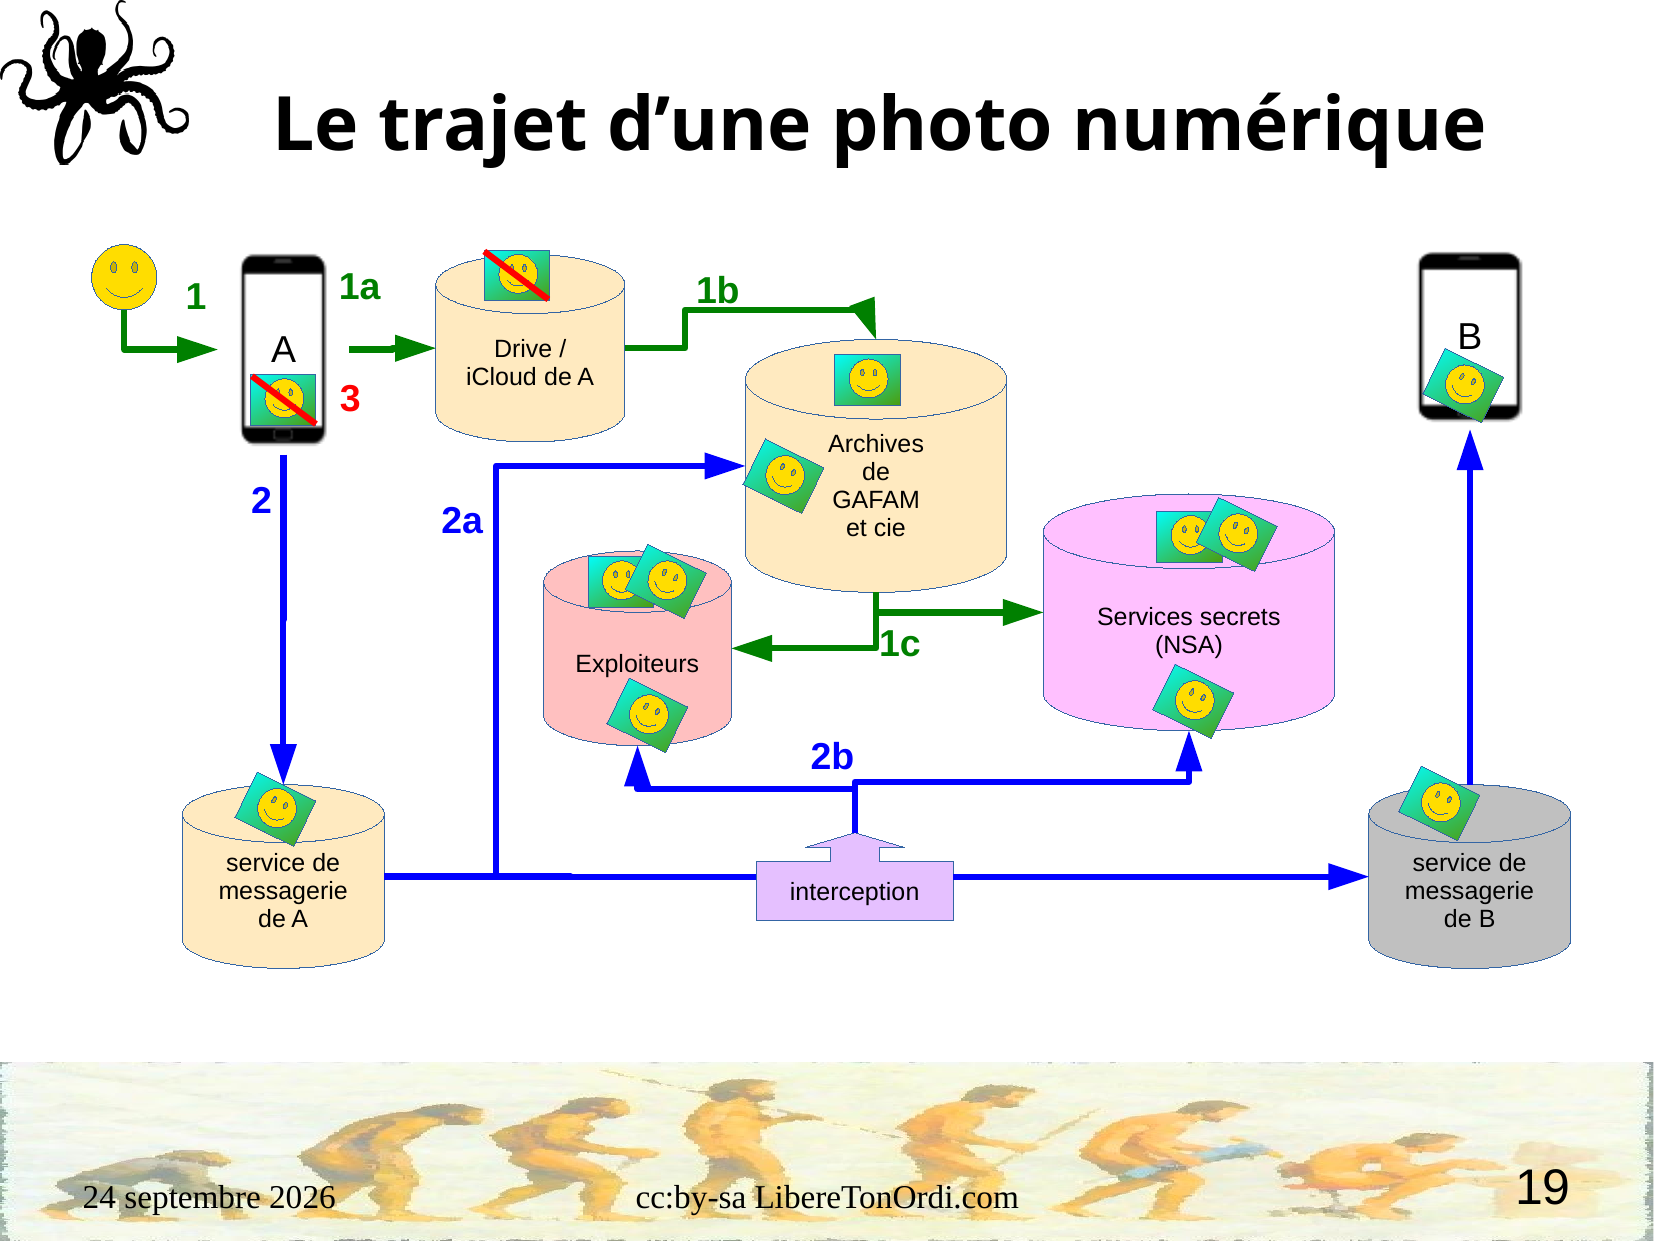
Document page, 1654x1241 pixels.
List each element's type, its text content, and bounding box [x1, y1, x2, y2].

picture [217, 244, 350, 455]
text_box [1215, 497, 1222, 504]
text_box [250, 390, 311, 426]
text_box 2 [236, 472, 307, 552]
text_box [606, 684, 688, 753]
text_box [489, 250, 506, 257]
text_box [250, 380, 257, 388]
text_box [834, 354, 857, 368]
text_box [1152, 670, 1234, 739]
text_box 2a [426, 491, 556, 603]
picture [0, 0, 189, 165]
text_box [256, 374, 273, 380]
text_box [742, 445, 824, 514]
text_box [1422, 355, 1504, 423]
text_box Exploiteurs [543, 550, 732, 746]
text_box [761, 438, 770, 446]
text_box [91, 244, 157, 310]
text_box interception [756, 833, 954, 921]
text_box service de messagerie de A [182, 784, 385, 969]
text_box [504, 250, 550, 296]
text_box Archives de GAFAM et cie [745, 339, 1007, 593]
text_box [253, 772, 262, 779]
text_box 1b [681, 261, 790, 342]
text_box [1417, 766, 1426, 773]
text_box [625, 678, 636, 685]
text_box [644, 544, 654, 551]
text_box [234, 778, 316, 847]
text_box [588, 550, 707, 619]
title Le trajet d’une photo numérique [188, 47, 1571, 196]
text_box [1398, 772, 1480, 841]
text_box [1171, 664, 1181, 671]
text_box 1a [324, 258, 433, 338]
text_box 1c [864, 615, 973, 695]
text_box [484, 256, 490, 264]
text_box [834, 354, 901, 406]
text_box 1 [170, 268, 238, 349]
text_box Drive / iCloud de A [435, 255, 625, 442]
text_box [1441, 348, 1451, 355]
text_box [484, 265, 543, 301]
text_box [588, 556, 610, 570]
text_box [1156, 503, 1278, 572]
text_box service de messagerie de B [1368, 784, 1571, 969]
text_box 2b [795, 728, 900, 808]
text_box Services secrets (NSA) [1043, 493, 1335, 731]
picture [1389, 243, 1551, 430]
text_box 3 [324, 370, 396, 450]
picture [0, 1062, 1654, 1241]
text_box [271, 374, 316, 419]
text_box [1156, 511, 1179, 525]
